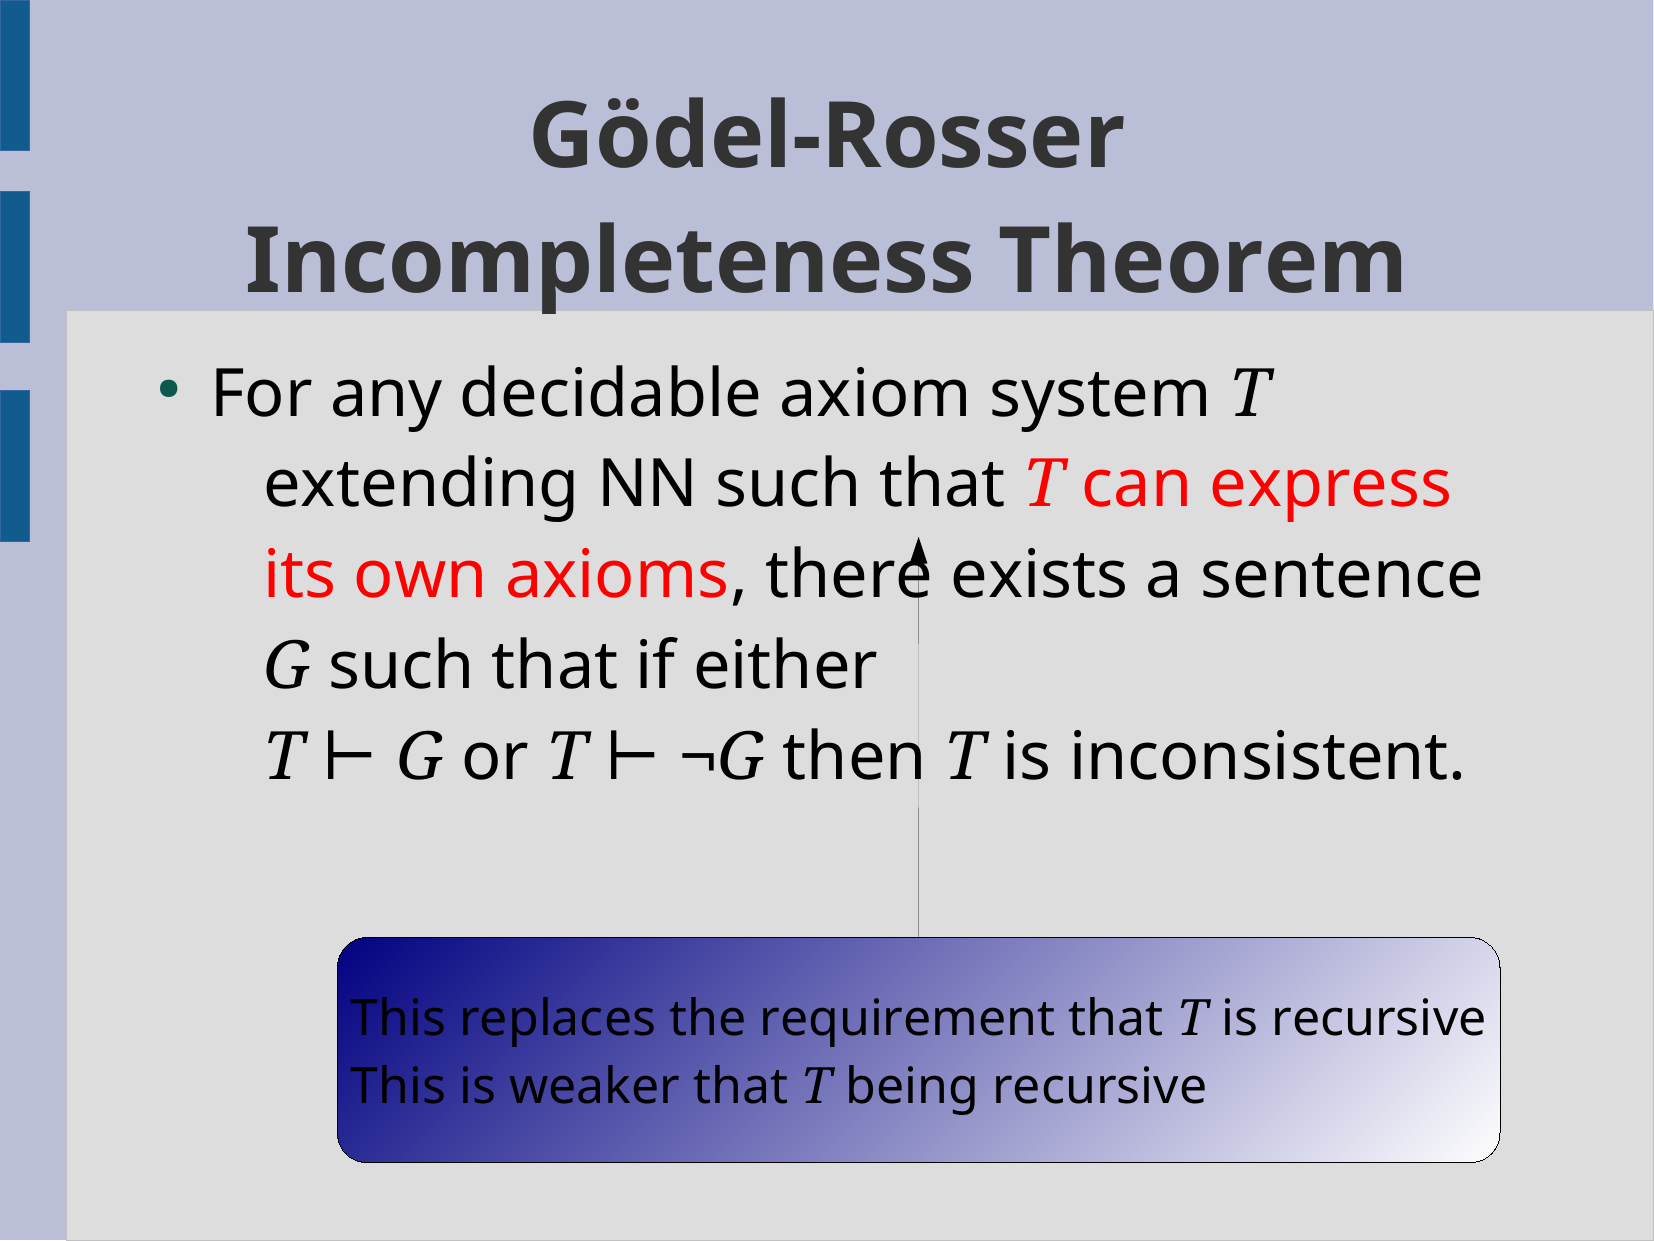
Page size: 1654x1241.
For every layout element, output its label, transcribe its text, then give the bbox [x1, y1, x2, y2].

title Gödel-Rosser Incompleteness Theorem [121, 55, 1534, 334]
list For any decidable axiom system T extending NN such that T can express its own axioms, there exists a sentence G such that if either T ⊢ G or T ⊢ ¬G then T is inconsistent. [121, 344, 1534, 864]
text_box This replaces the requirement that T is recursive This is weaker that T being recursive [337, 937, 1501, 1163]
